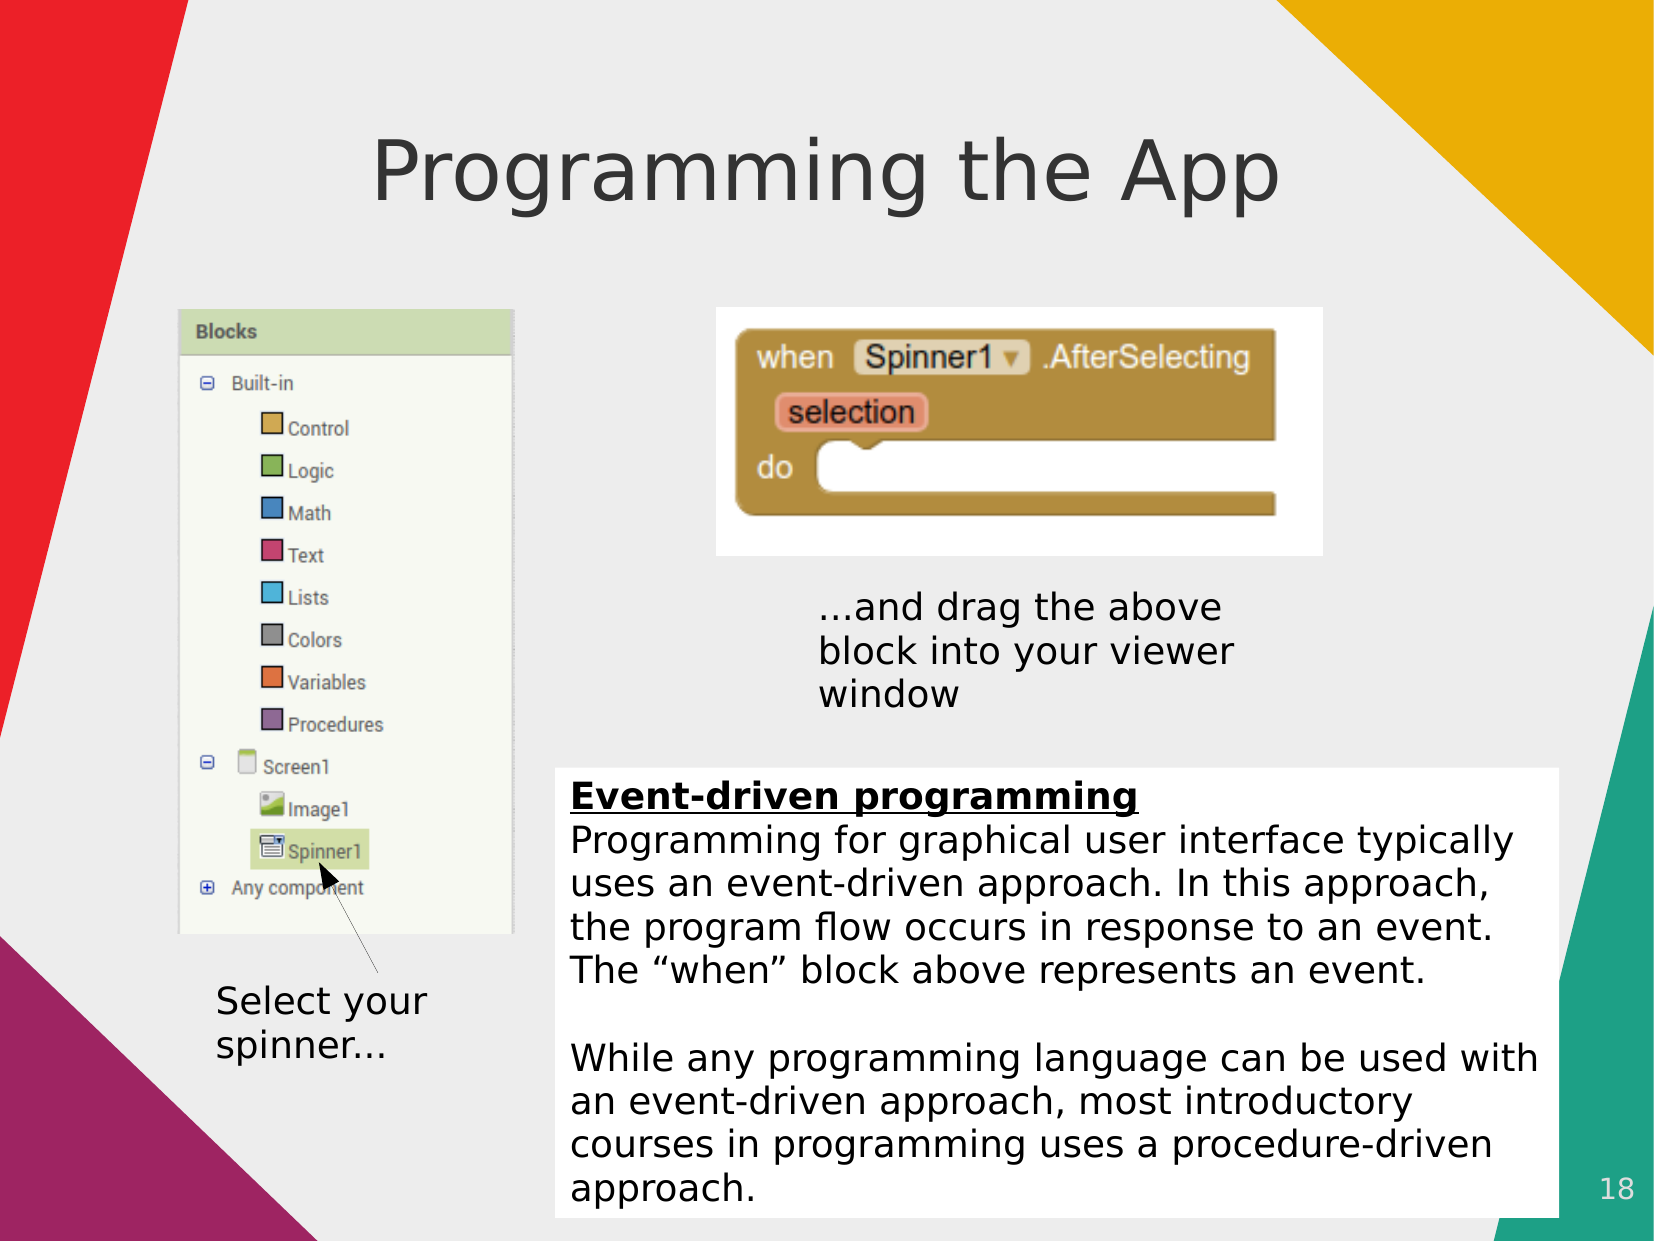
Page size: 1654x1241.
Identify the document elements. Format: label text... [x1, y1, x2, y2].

text_box Event-driven programming Programming for graphical user interface typically uses an event-driven approach. In this approach, the program flow occurs in response to an event. The “when” block above represents an event. While any programming language can be used with an event-driven approach, most introductory courses in programming uses a procedure-driven approach. [555, 767, 1560, 1218]
text_box ...and drag the above block into your viewer window [803, 578, 1347, 725]
picture [716, 307, 1323, 556]
title Programming the App [114, 73, 1539, 271]
text_box Select your spinner... [200, 972, 555, 1075]
picture [177, 309, 515, 934]
